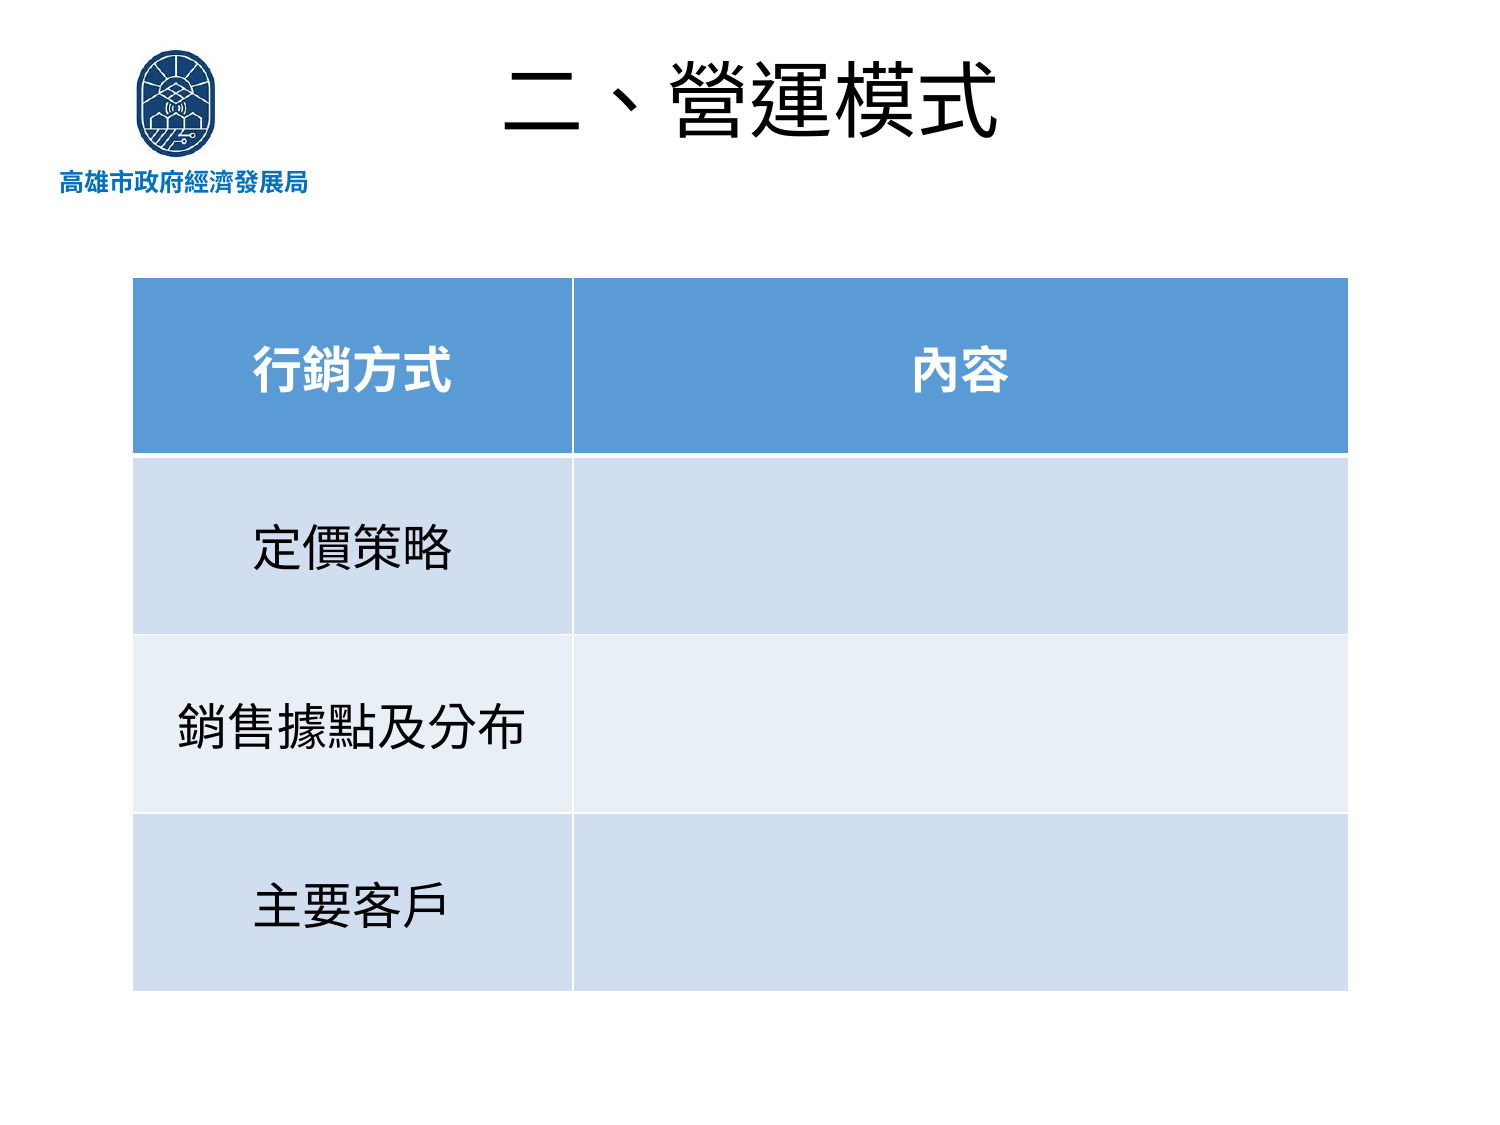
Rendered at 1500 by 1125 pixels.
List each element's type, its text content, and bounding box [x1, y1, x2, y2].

picture [225, 171, 238, 176]
text_box 二、營運模式 [74, 19, 1425, 171]
picture [123, 171, 140, 176]
picture [207, 171, 223, 176]
table_header 內容 [574, 278, 1348, 453]
table_cell 主要客戶 [133, 814, 572, 991]
table_cell 定價策略 [133, 458, 572, 634]
table_cell [574, 458, 1348, 634]
table_cell 銷售據點及分布 [133, 635, 572, 812]
table_header 行銷方式 [133, 278, 572, 453]
picture [170, 171, 188, 176]
picture [105, 171, 120, 176]
table_cell [574, 635, 1348, 812]
table_cell [574, 814, 1348, 991]
picture [151, 171, 171, 176]
